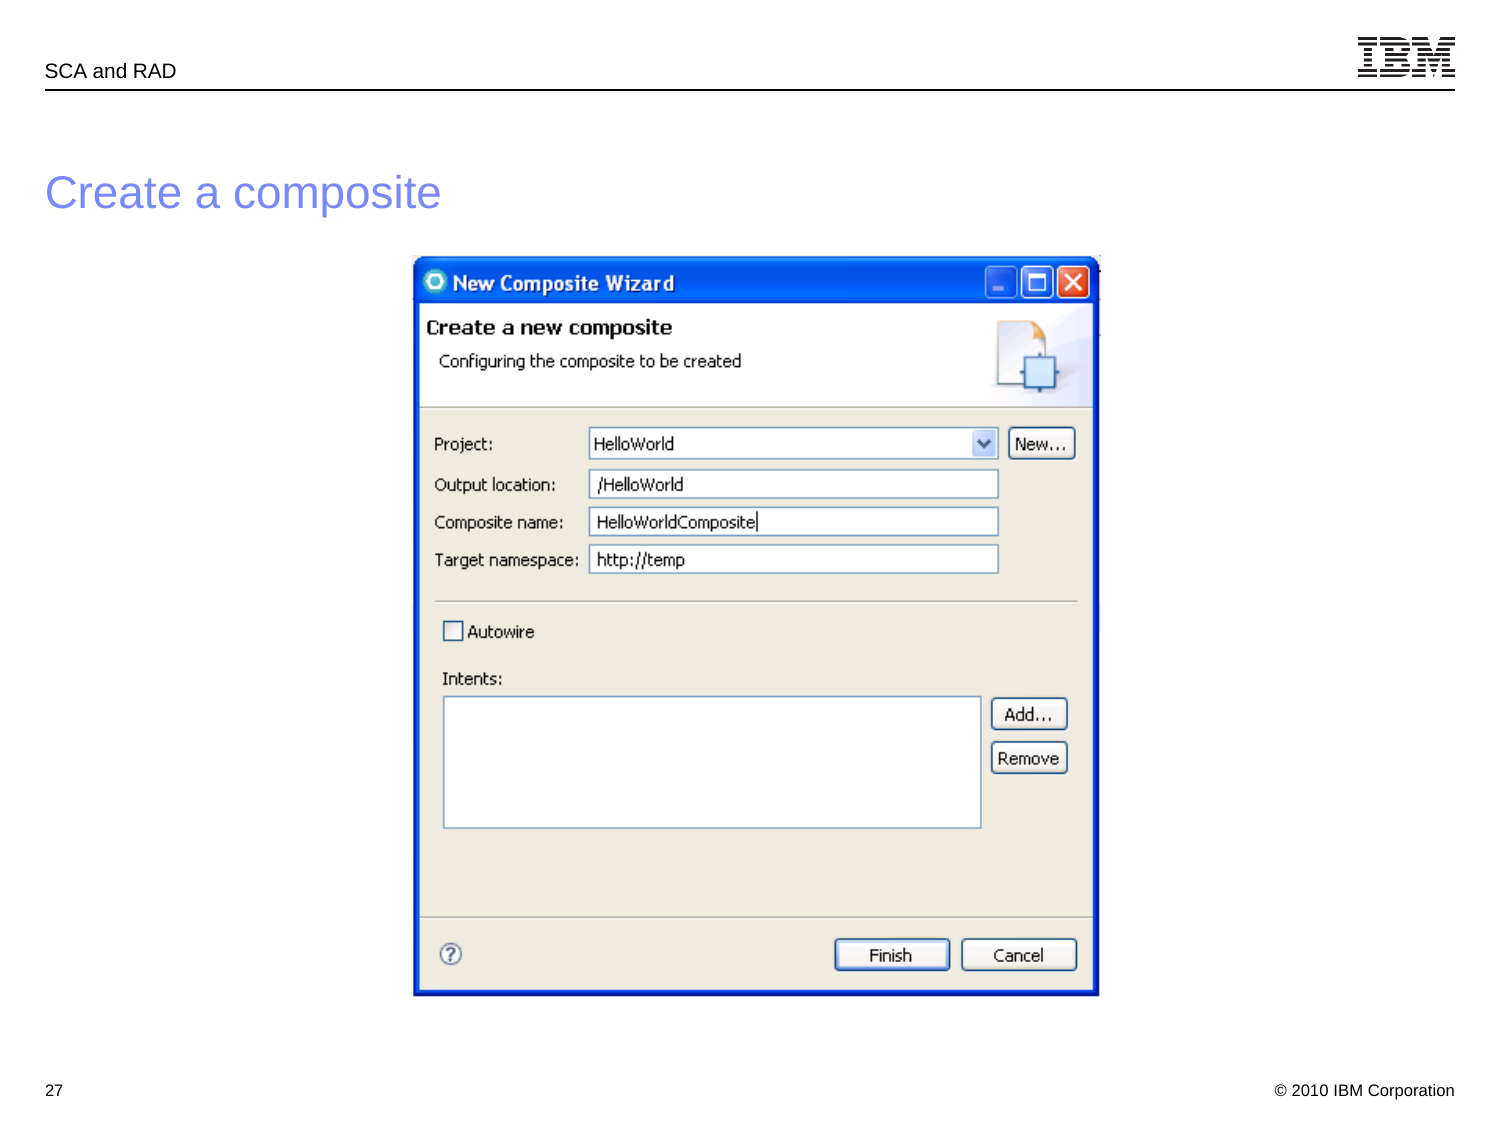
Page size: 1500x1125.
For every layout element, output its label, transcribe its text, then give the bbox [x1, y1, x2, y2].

title Create a composite [29, 89, 1455, 301]
picture [1358, 37, 1455, 77]
picture [412, 255, 1101, 998]
